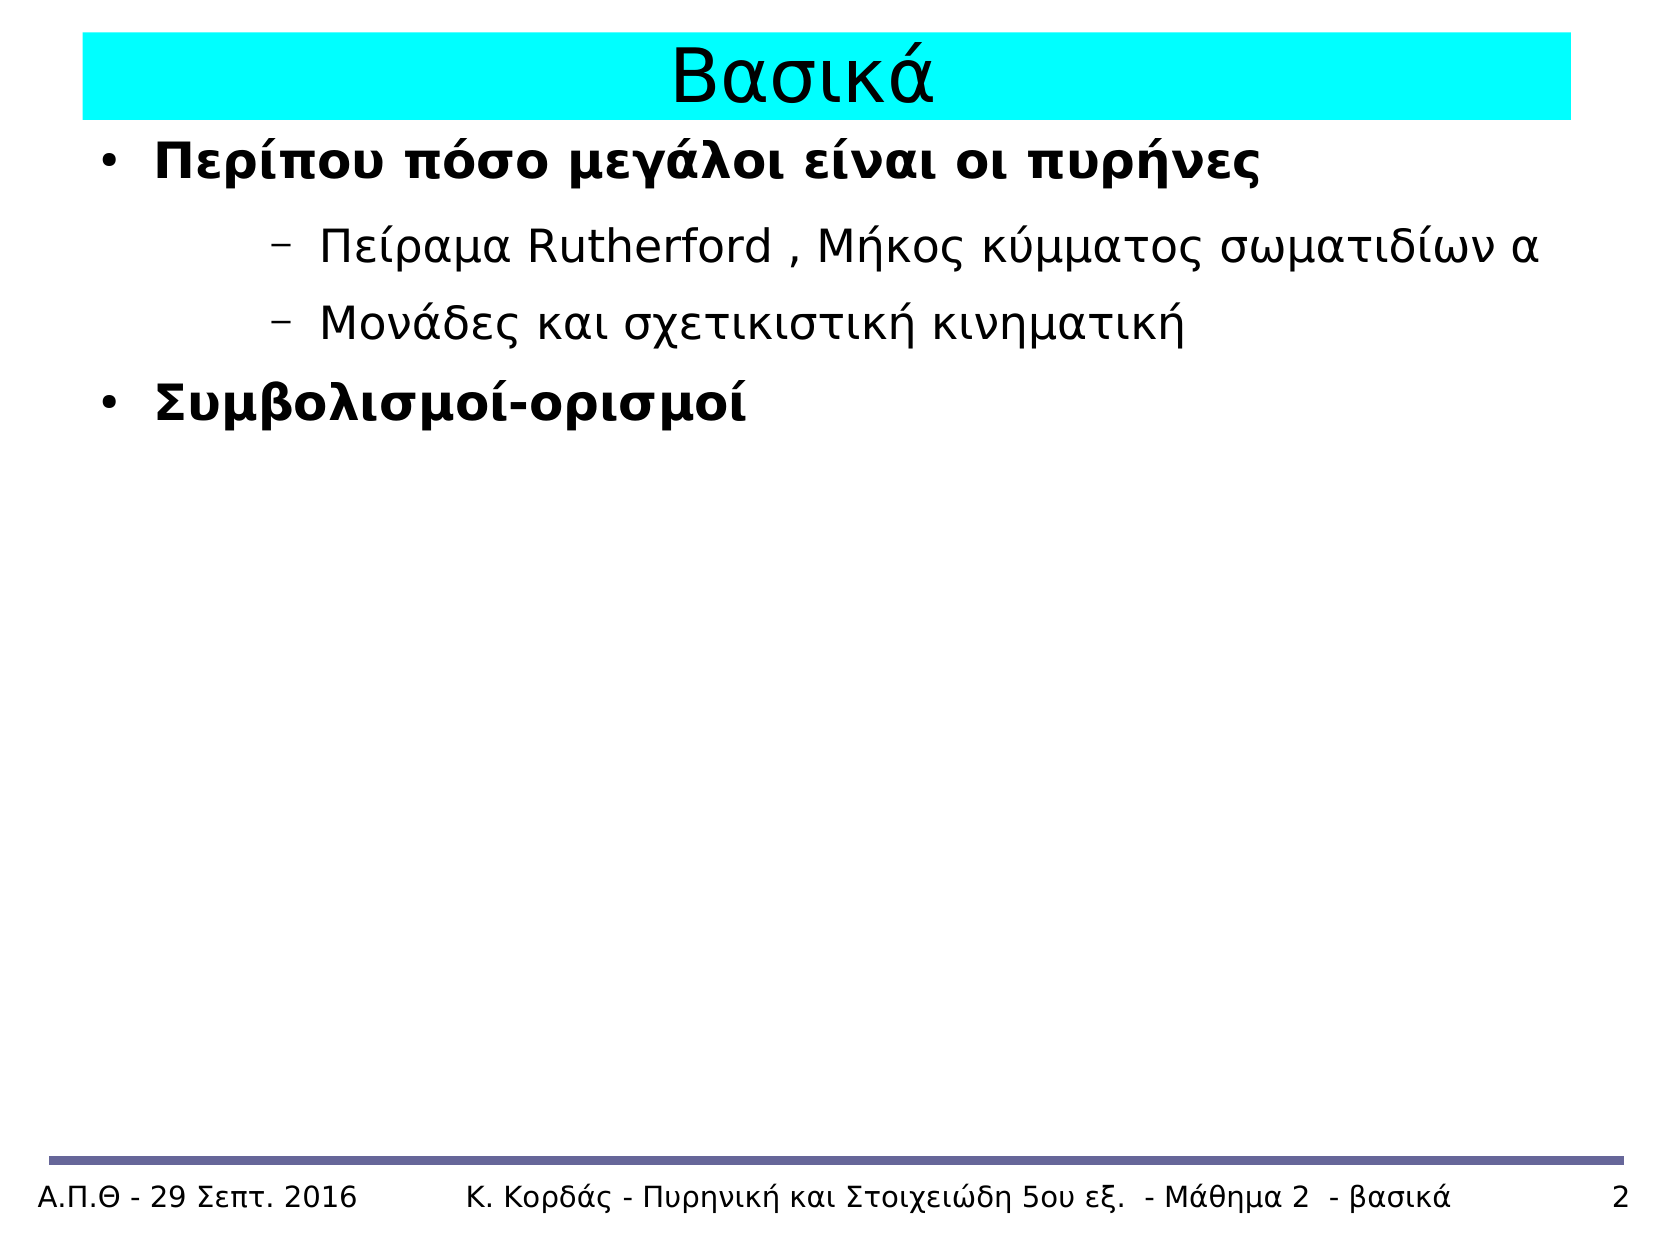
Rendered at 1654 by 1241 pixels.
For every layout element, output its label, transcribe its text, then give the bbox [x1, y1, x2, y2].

title Βασικά [82, 32, 1571, 120]
list Περίπου πόσο μεγάλοι είναι οι πυρήνες Πείραμα Rutherford , Μήκος κύμματος σωματιδίων α Μονάδες και σχετικιστική κινηματική Συμβολισμοί-ορισμοί [82, 132, 1571, 1094]
